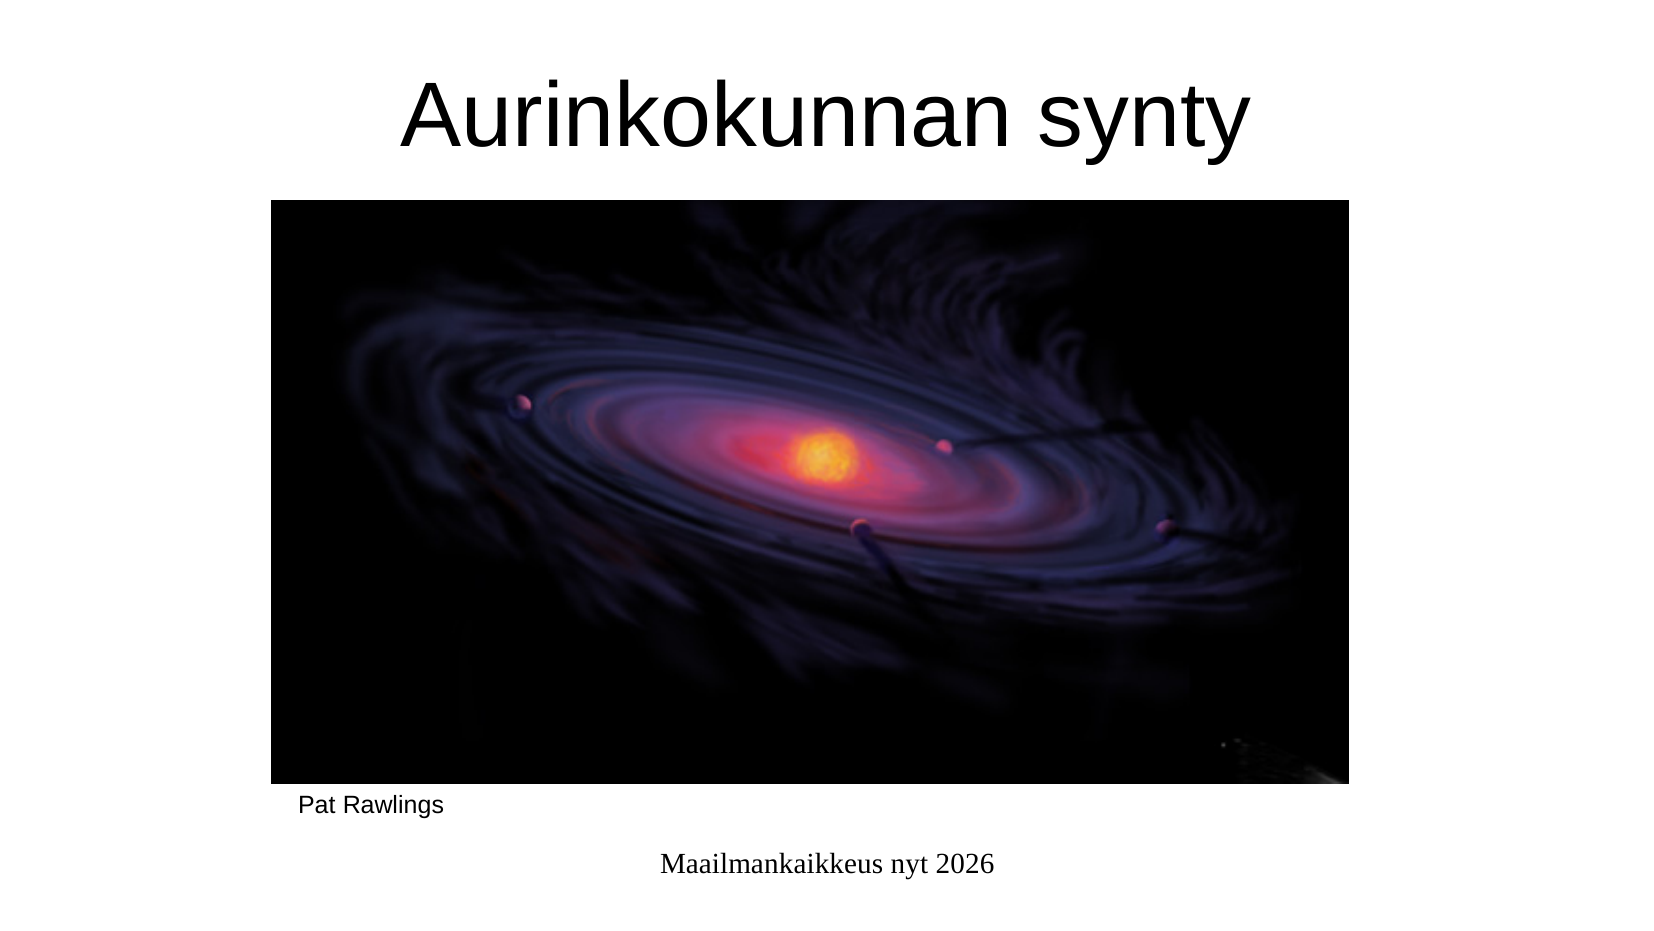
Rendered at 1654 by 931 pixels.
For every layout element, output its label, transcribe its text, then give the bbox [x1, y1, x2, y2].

title Aurinkokunnan synty [82, 37, 1571, 193]
text_box Pat Rawlings [283, 783, 460, 827]
picture [271, 200, 1349, 784]
